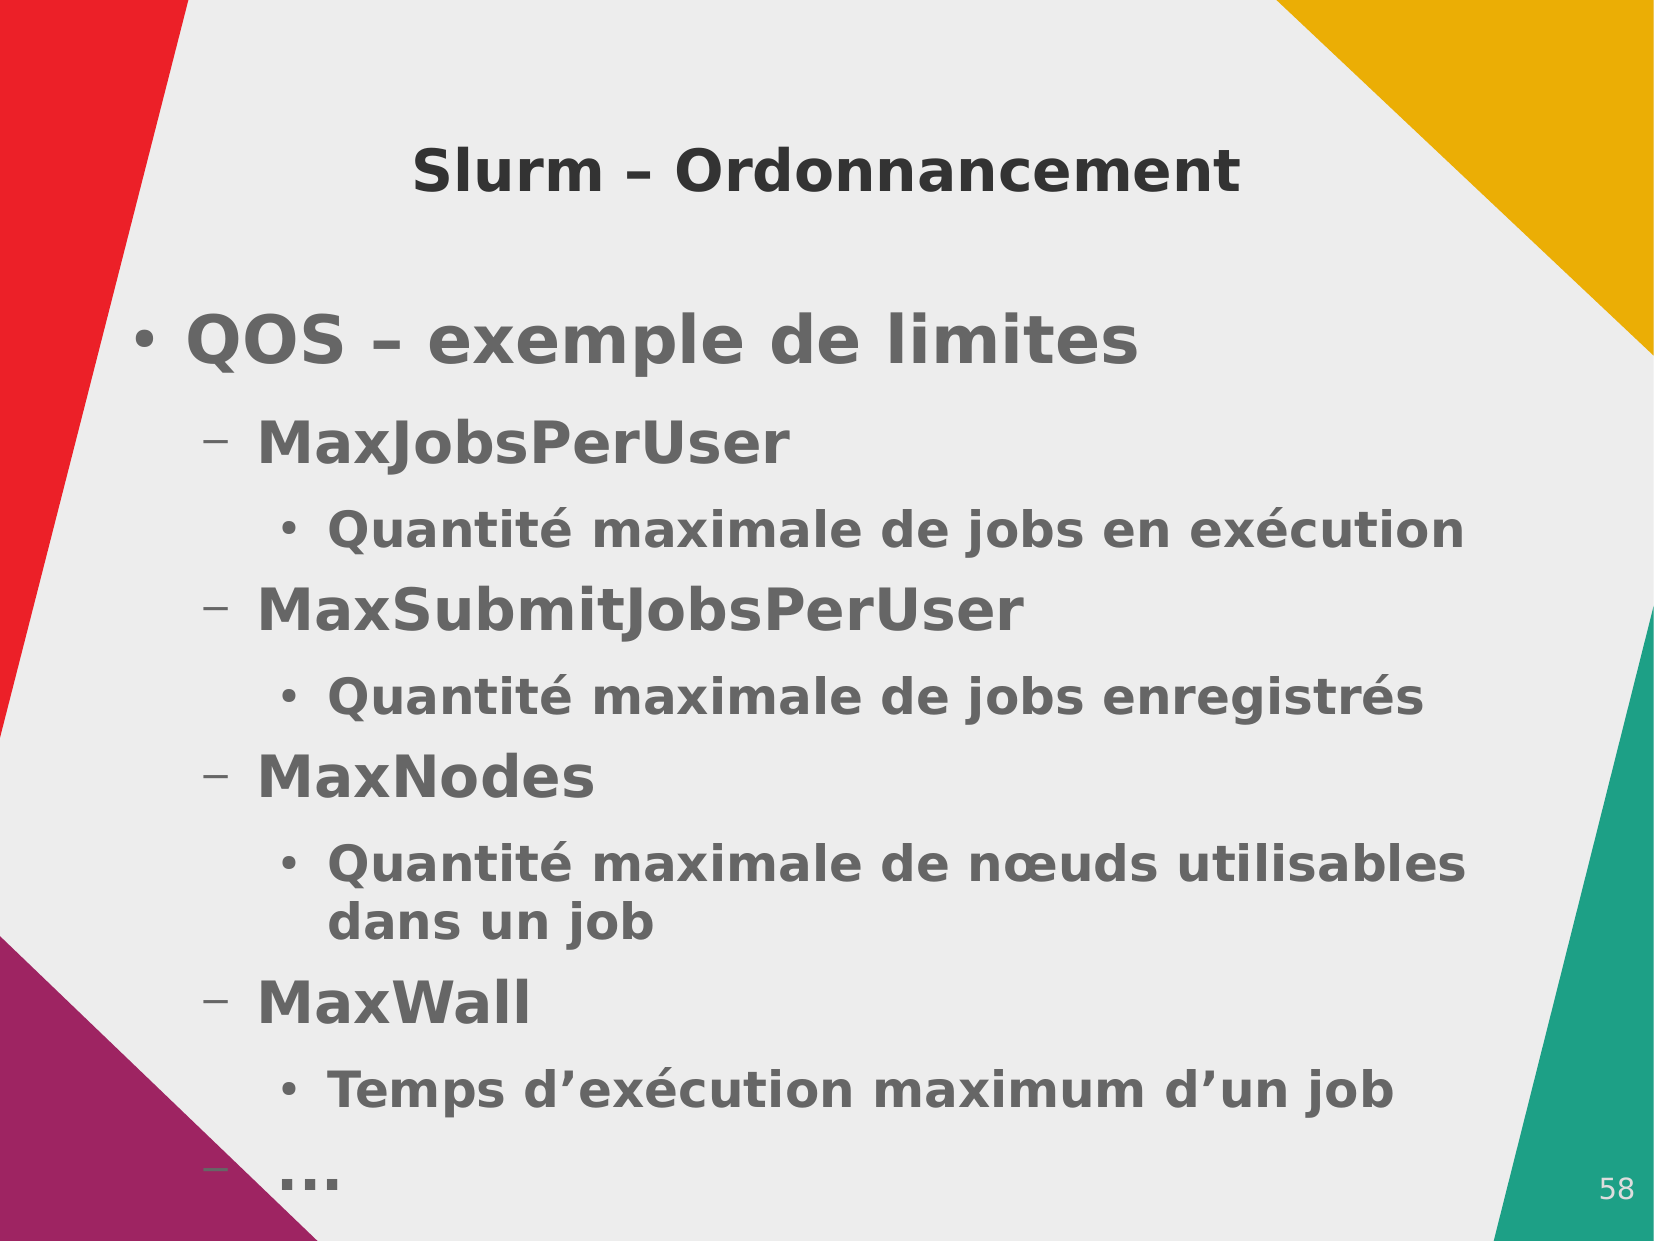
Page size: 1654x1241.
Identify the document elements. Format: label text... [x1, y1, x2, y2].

title Slurm – Ordonnancement [114, 73, 1539, 271]
list QOS – exemple de limites MaxJobsPerUser Quantité maximale de jobs en exécution MaxSubmitJobsPerUser Quantité maximale de jobs enregistrés MaxNodes Quantité maximale de nœuds utilisables dans un job MaxWall Temps d’exécution maximum d’un job ... [114, 302, 1539, 1217]
